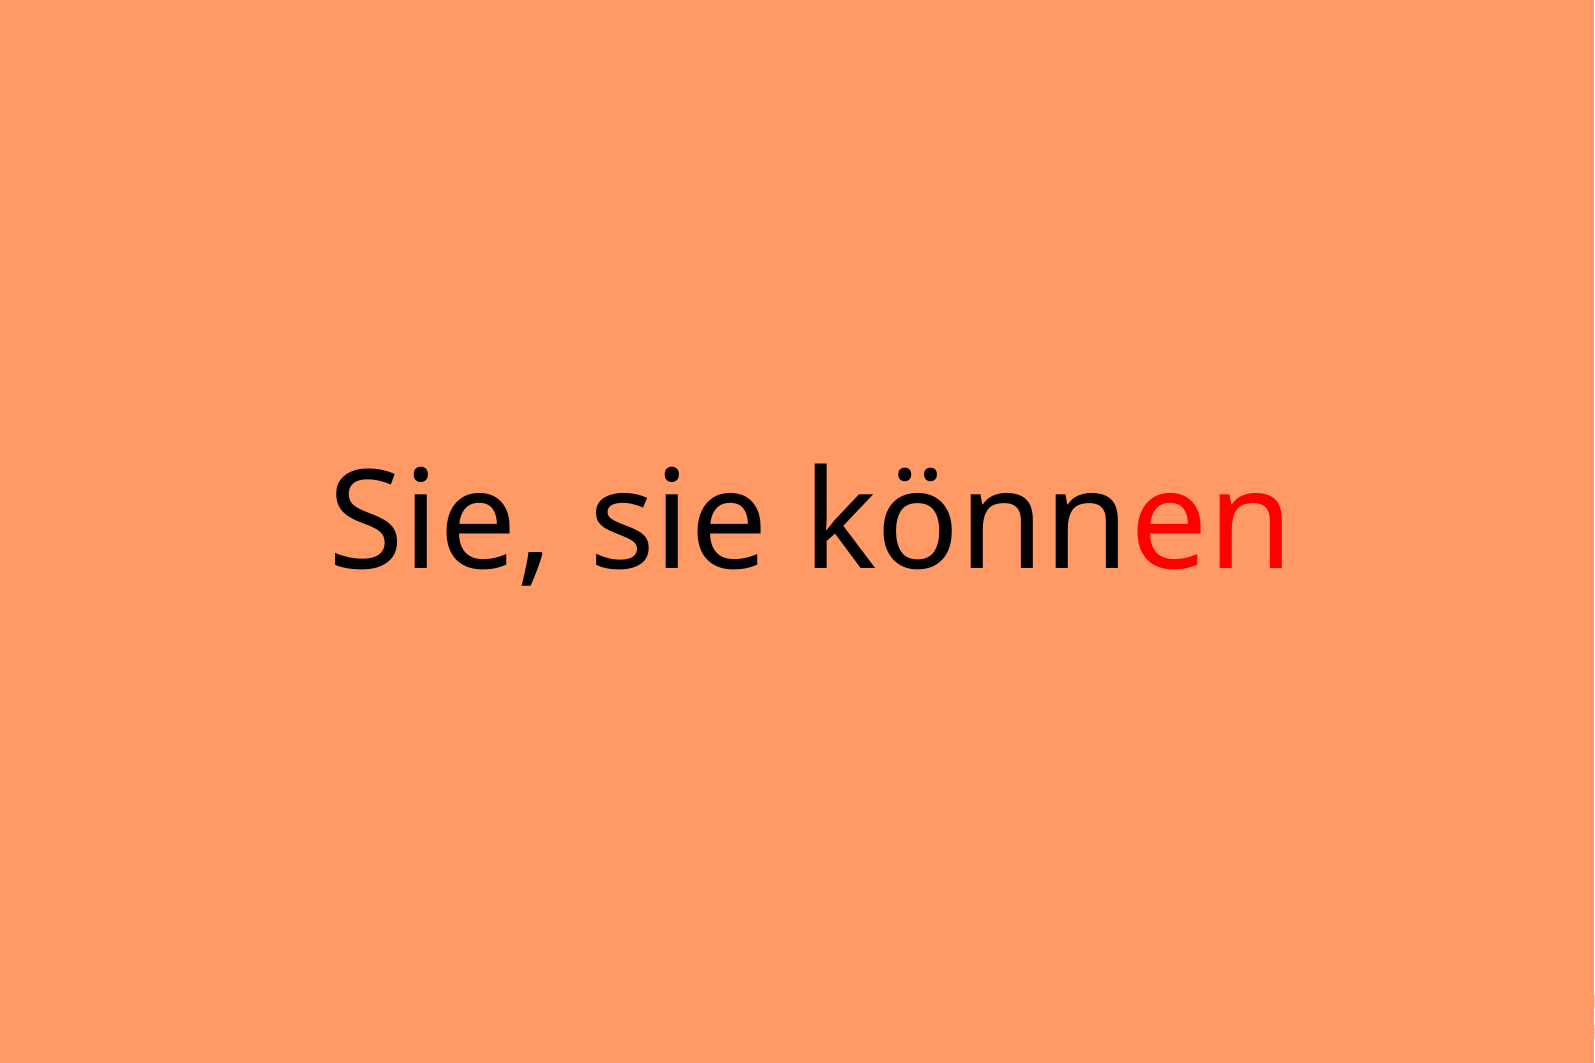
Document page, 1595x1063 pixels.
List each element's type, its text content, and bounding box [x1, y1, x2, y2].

subtitle Sie, sie können [117, 59, 1505, 971]
